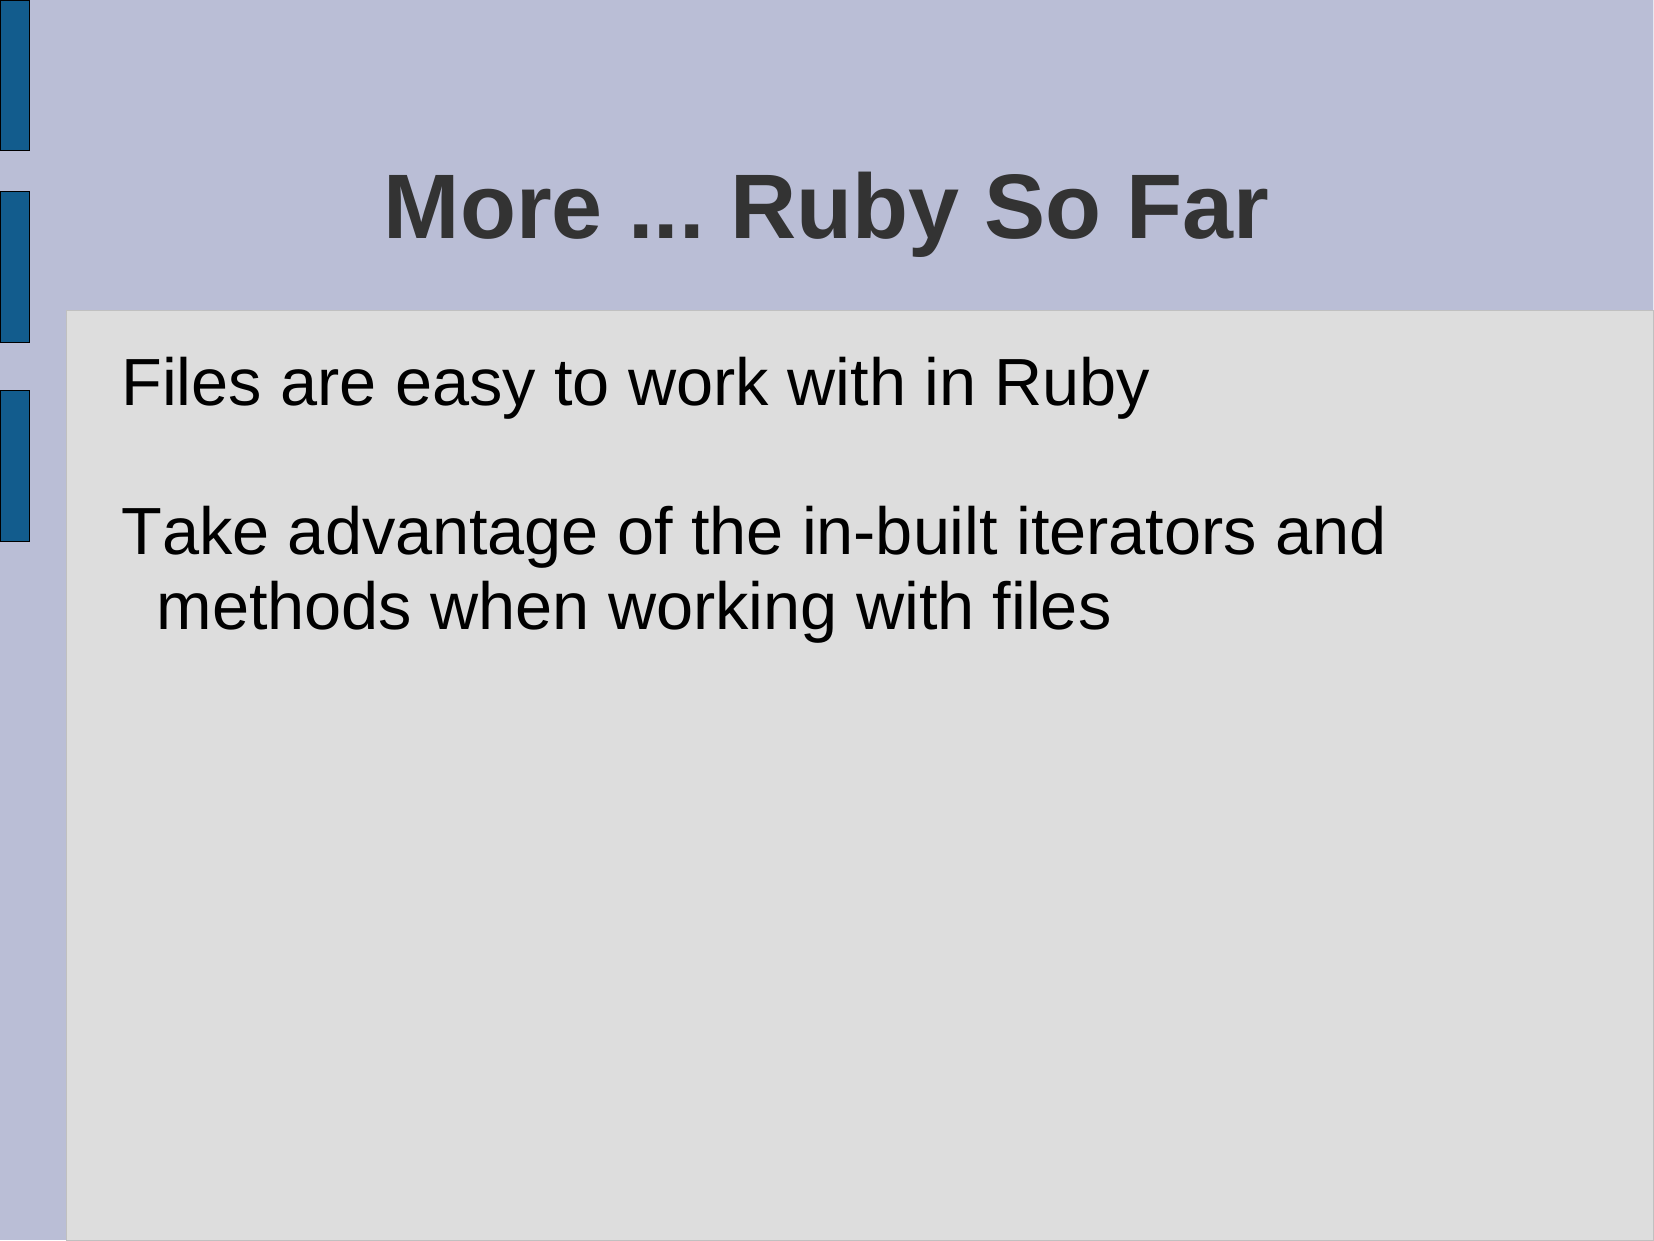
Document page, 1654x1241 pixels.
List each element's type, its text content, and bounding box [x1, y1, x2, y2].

list Files are easy to work with in Ruby Take advantage of the in-built iterators and methods when working with files [121, 344, 1534, 1127]
title More ... Ruby So Far [121, 102, 1534, 311]
